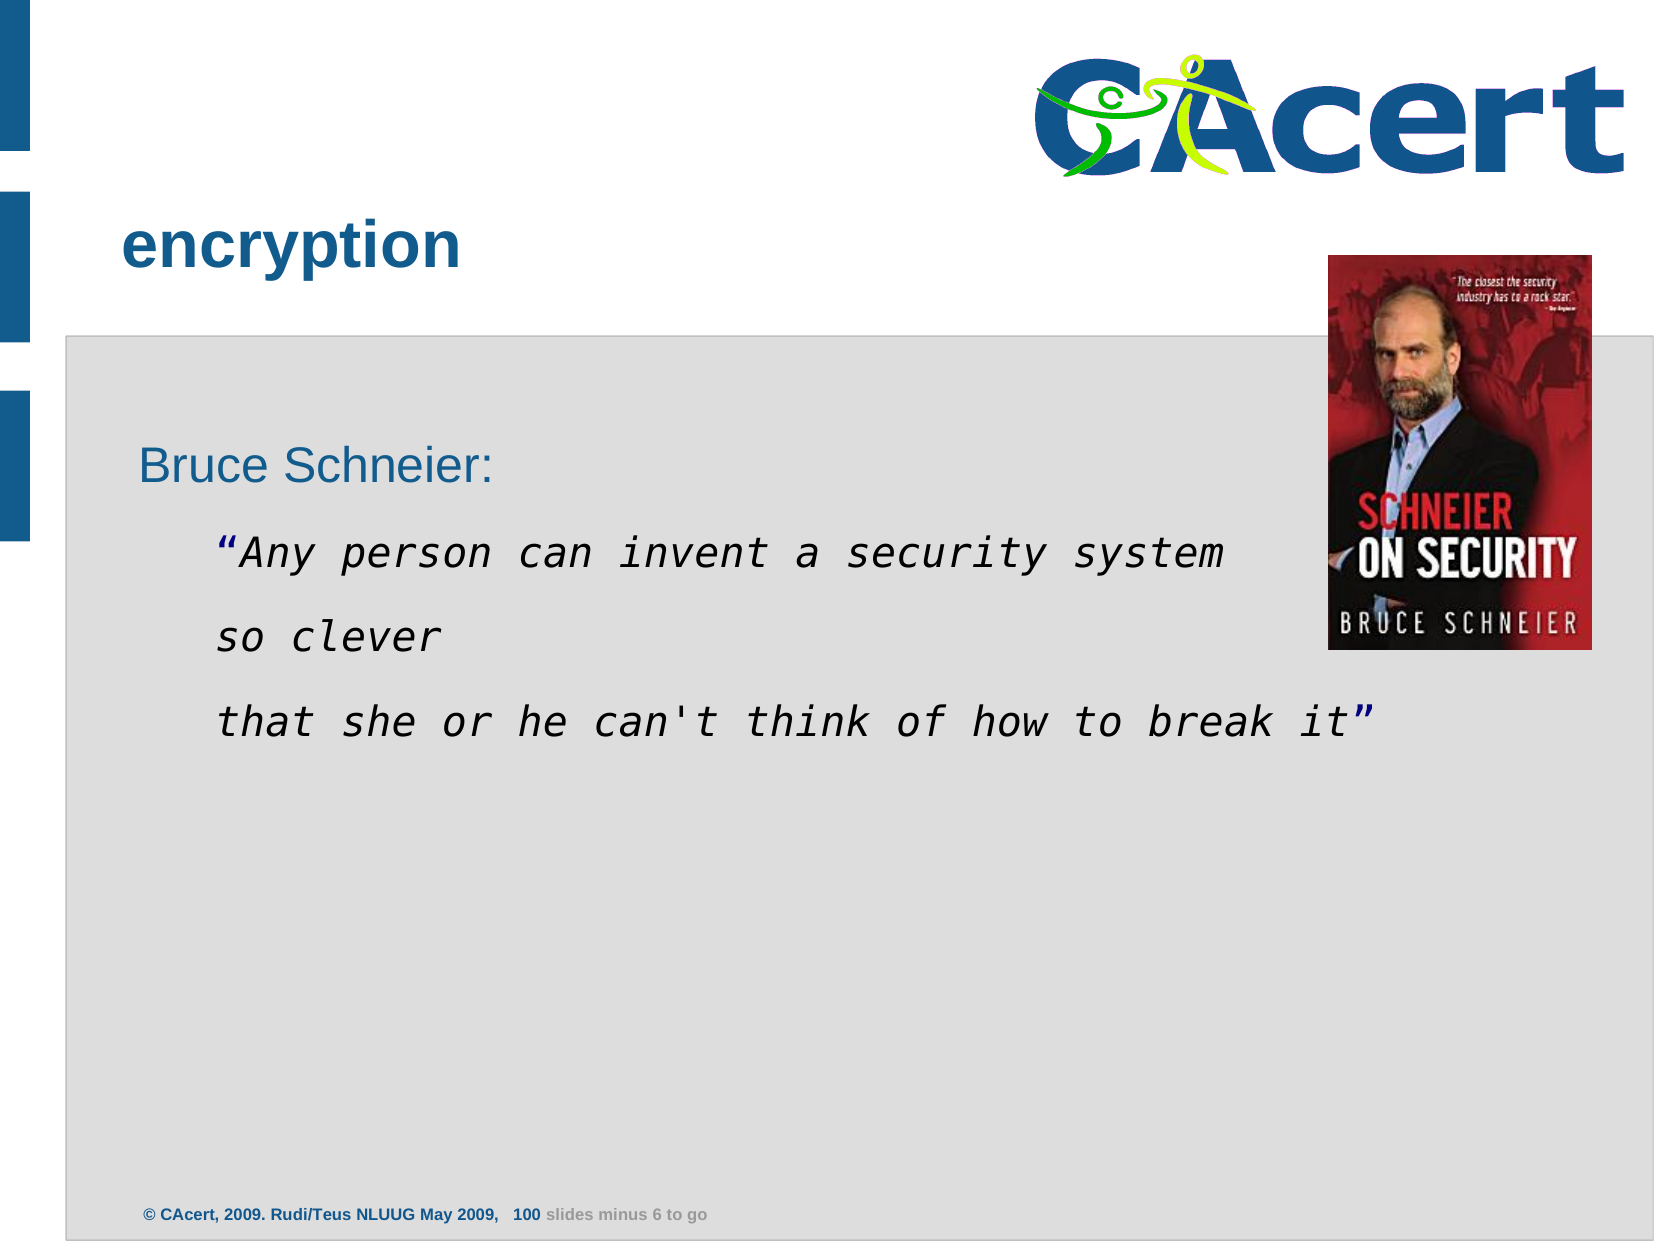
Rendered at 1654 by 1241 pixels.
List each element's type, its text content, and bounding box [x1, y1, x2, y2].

picture [1033, 53, 1625, 178]
picture [1328, 255, 1592, 650]
list Bruce Schneier: “Any person can invent a security system so clever that she or he can't think of how to break it” [121, 344, 1595, 1238]
title encryption [121, 177, 1533, 316]
